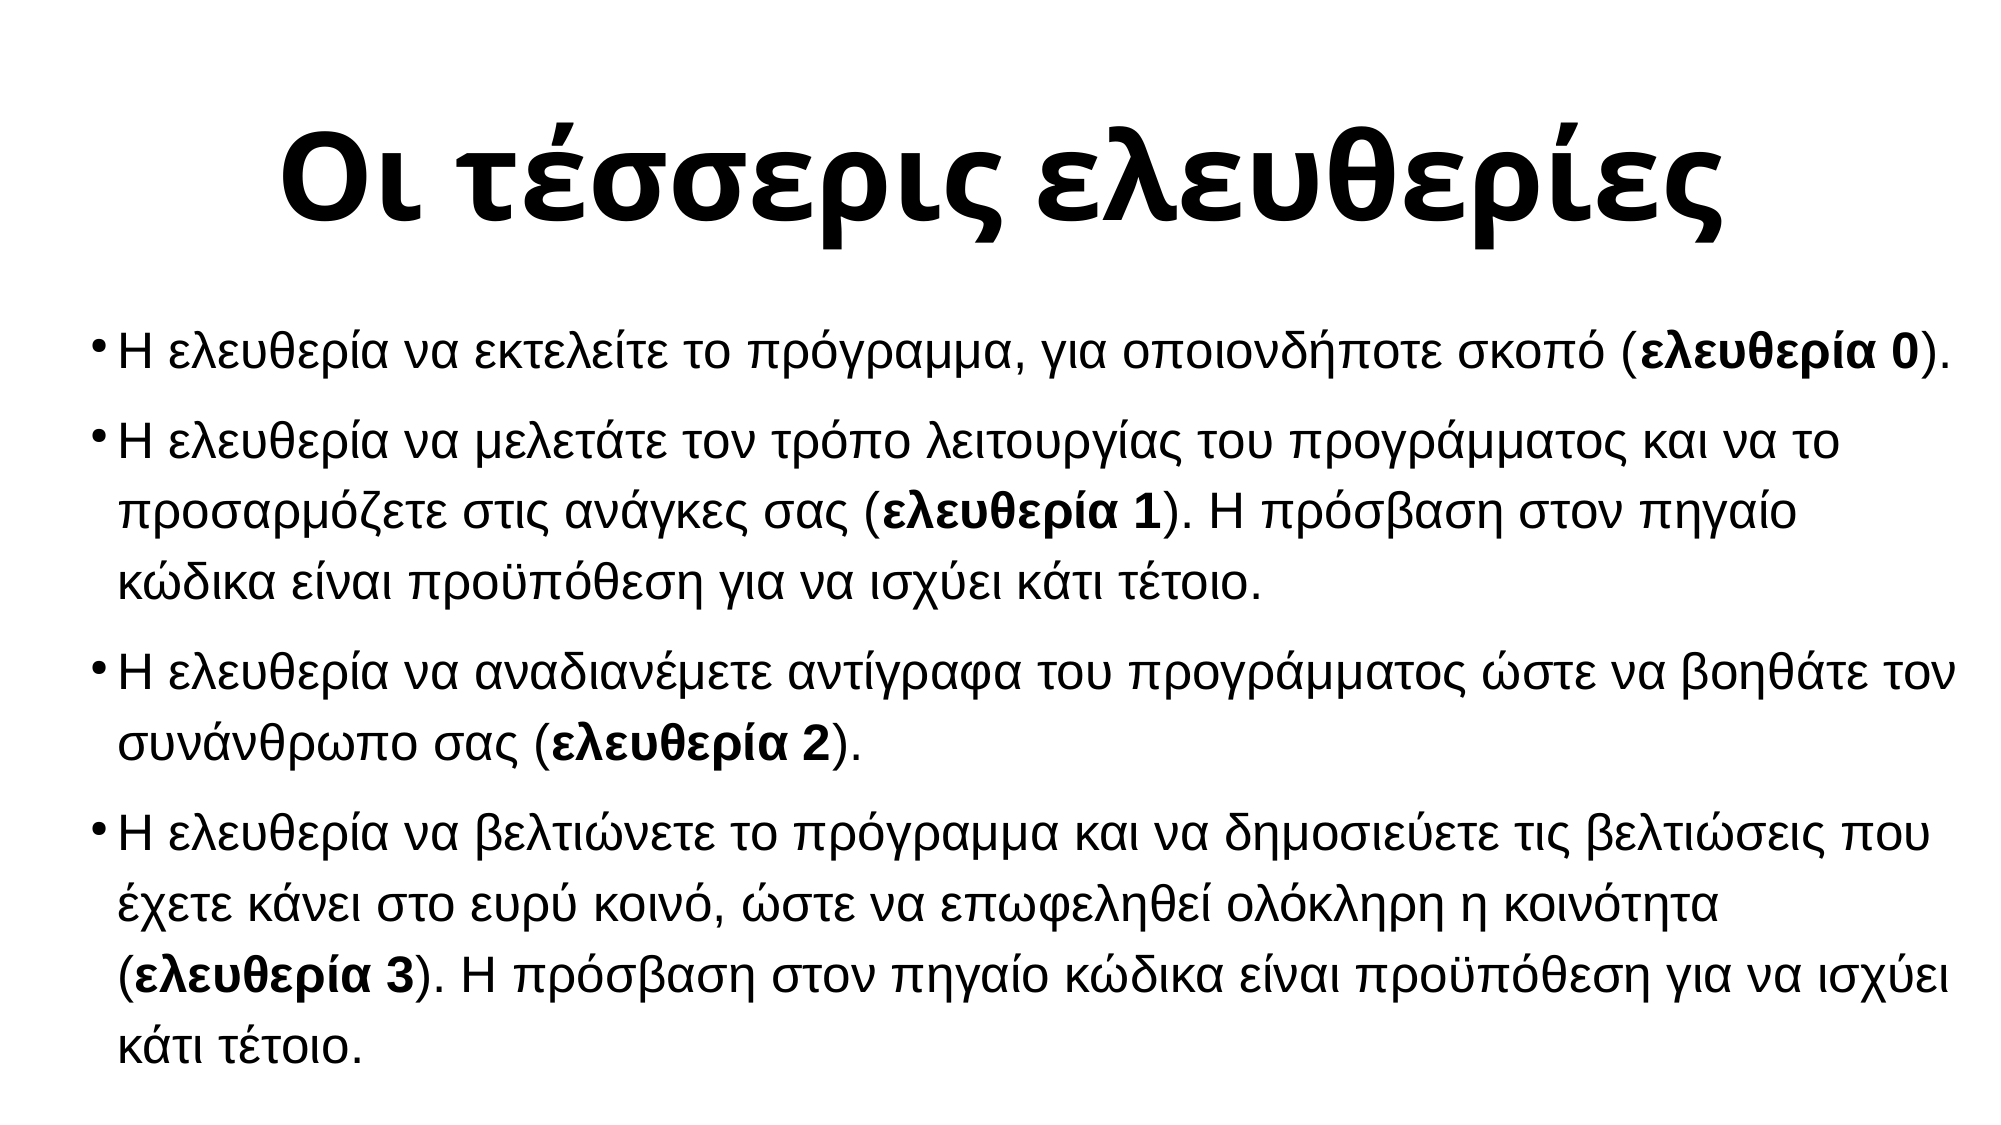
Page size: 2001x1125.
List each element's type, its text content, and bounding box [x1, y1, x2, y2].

title Οι τέσσερις ελευθερίες [249, 49, 1750, 253]
subtitle Η ελευθερία να εκτελείτε το πρόγραμμα, για οποιονδήποτε σκοπό (ελευθερία 0). Η ελευθερία να μελετάτε τον τρόπο λειτουργίας του προγράμματος και να το προσαρμόζετε στις ανάγκες σας (ελευθερία 1). Η πρόσβαση στον πηγαίο κώδικα είναι προϋπόθεση για να ισχύει κάτι τέτοιο. Η ελευθερία να αναδιανέμετε αντίγραφα του προγράμματος ώστε να βοηθάτε τον συνάνθρωπο σας (ελευθερία 2). Η ελευθερία να βελτιώνετε το πρόγραμμα και να δημοσιεύετε τις βελτιώσεις που έχετε κάνει στο ευρύ κοινό, ώστε να επωφεληθεί ολόκληρη η κοινότητα (ελευθερία 3). Η πρόσβαση στον πηγαίο κώδικα είναι προϋπόθεση για να ισχύει κάτι τέτοιο. [75, 299, 1988, 1088]
